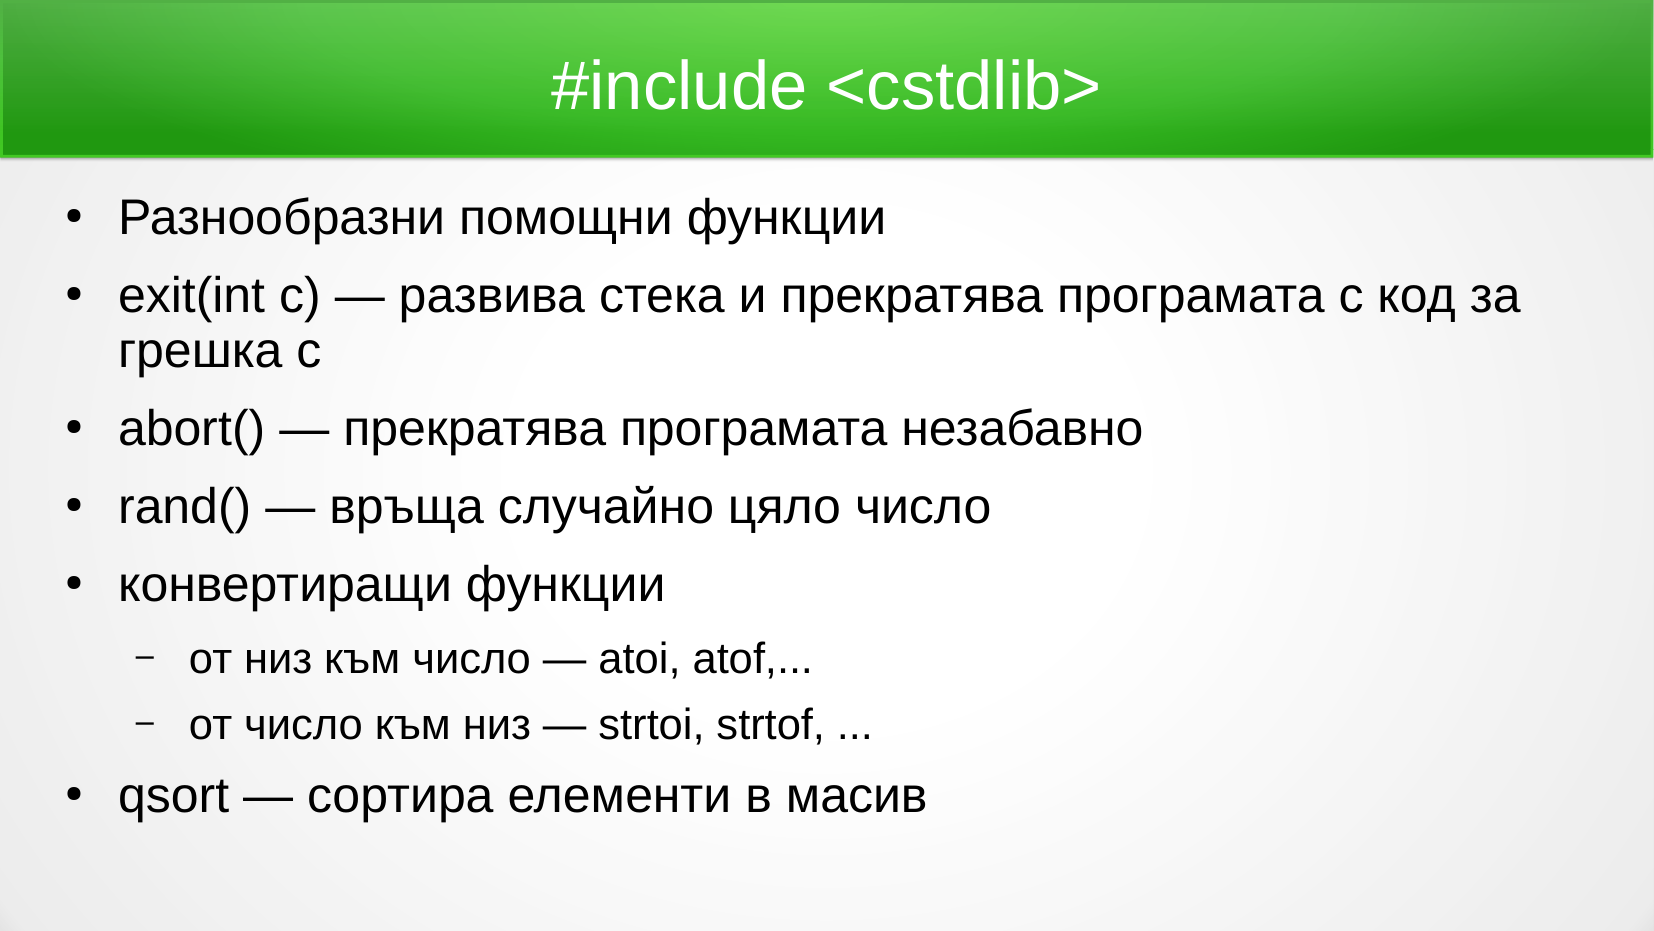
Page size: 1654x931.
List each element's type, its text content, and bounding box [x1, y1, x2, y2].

title #include <cstdlib> [82, 37, 1571, 135]
list Разнообразни помощни функции exit(int c) — развива стека и прекратява програмата с код за грешка c abort() — прекратява програмата незабавно rand() — връща случайно цяло число конвертиращи функции от низ към число — atoi, atof,... от число към низ — strtoi, strtof, ... qsort — сортира елементи в масив [47, 188, 1595, 886]
